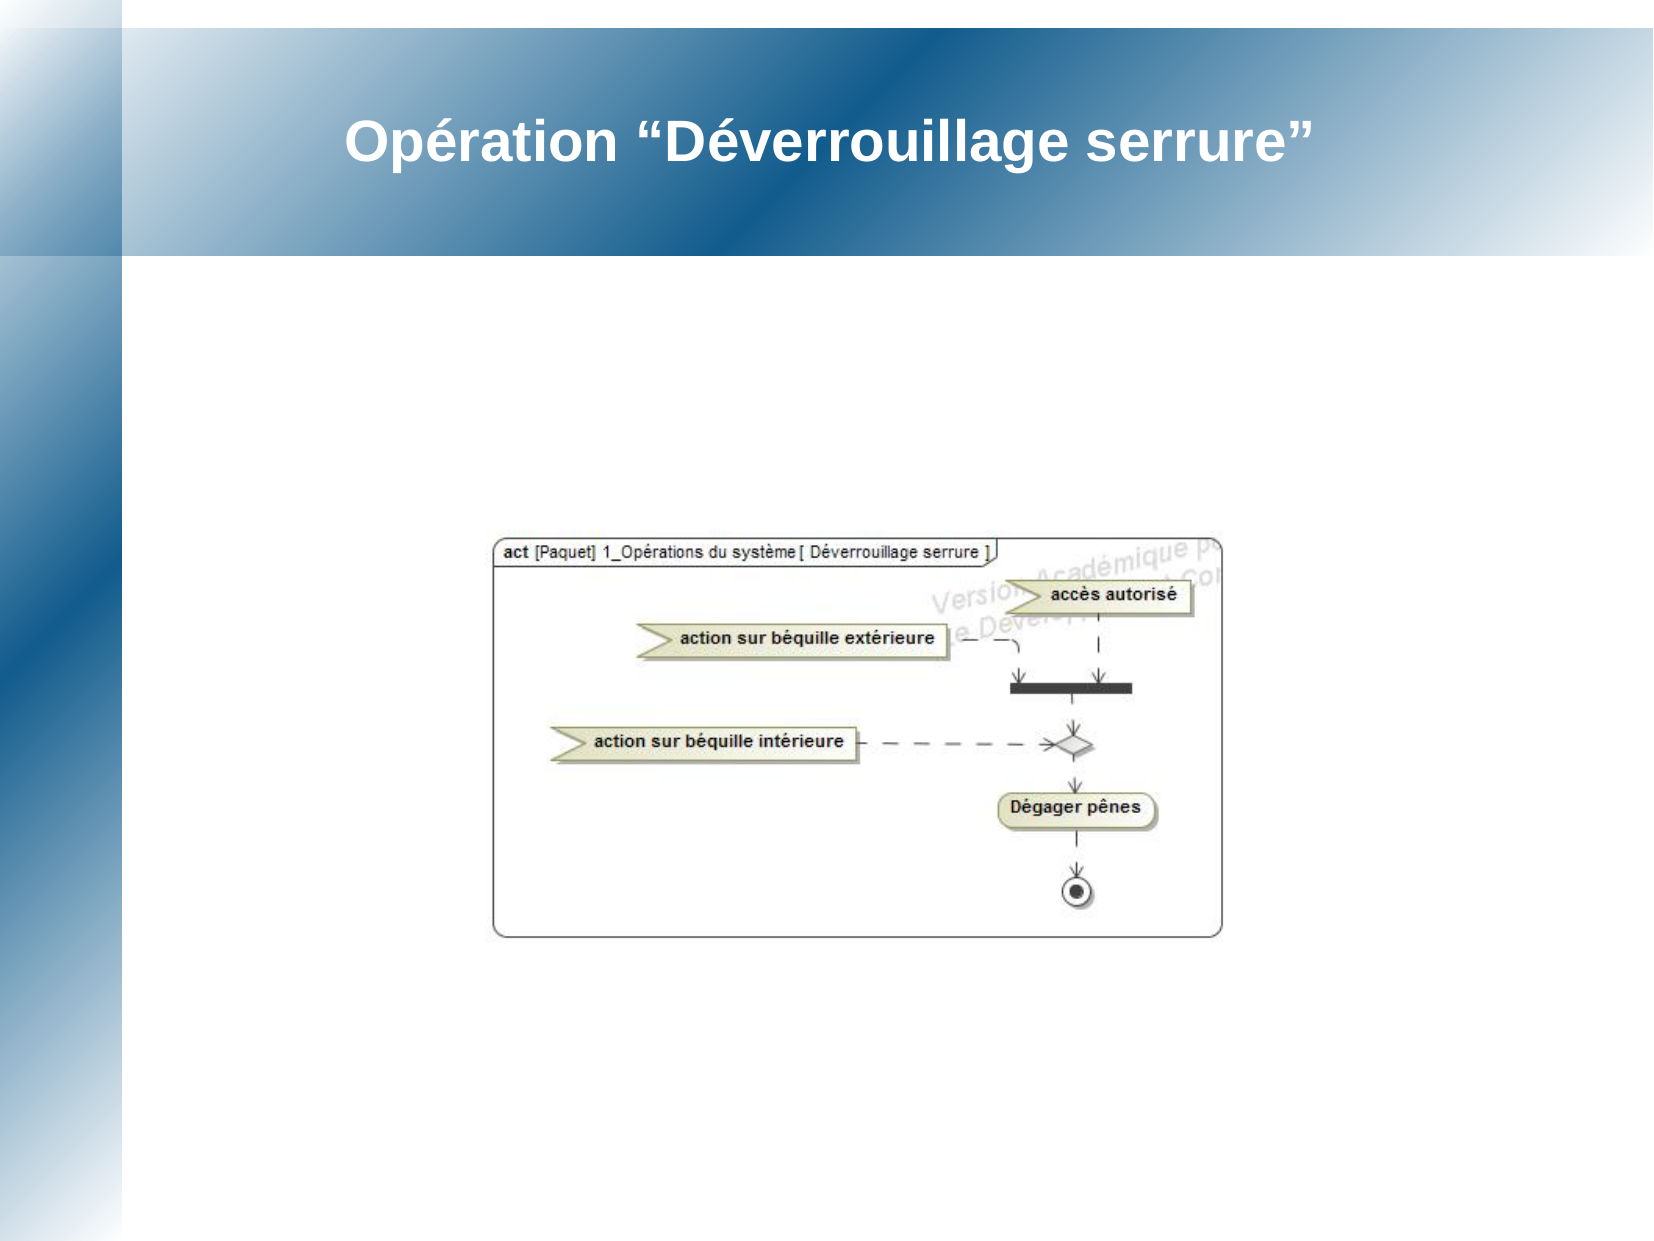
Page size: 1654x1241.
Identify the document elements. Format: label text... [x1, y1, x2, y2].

title Opération “Déverrouillage serrure” [125, 45, 1537, 238]
subtitle [127, 323, 1603, 1167]
